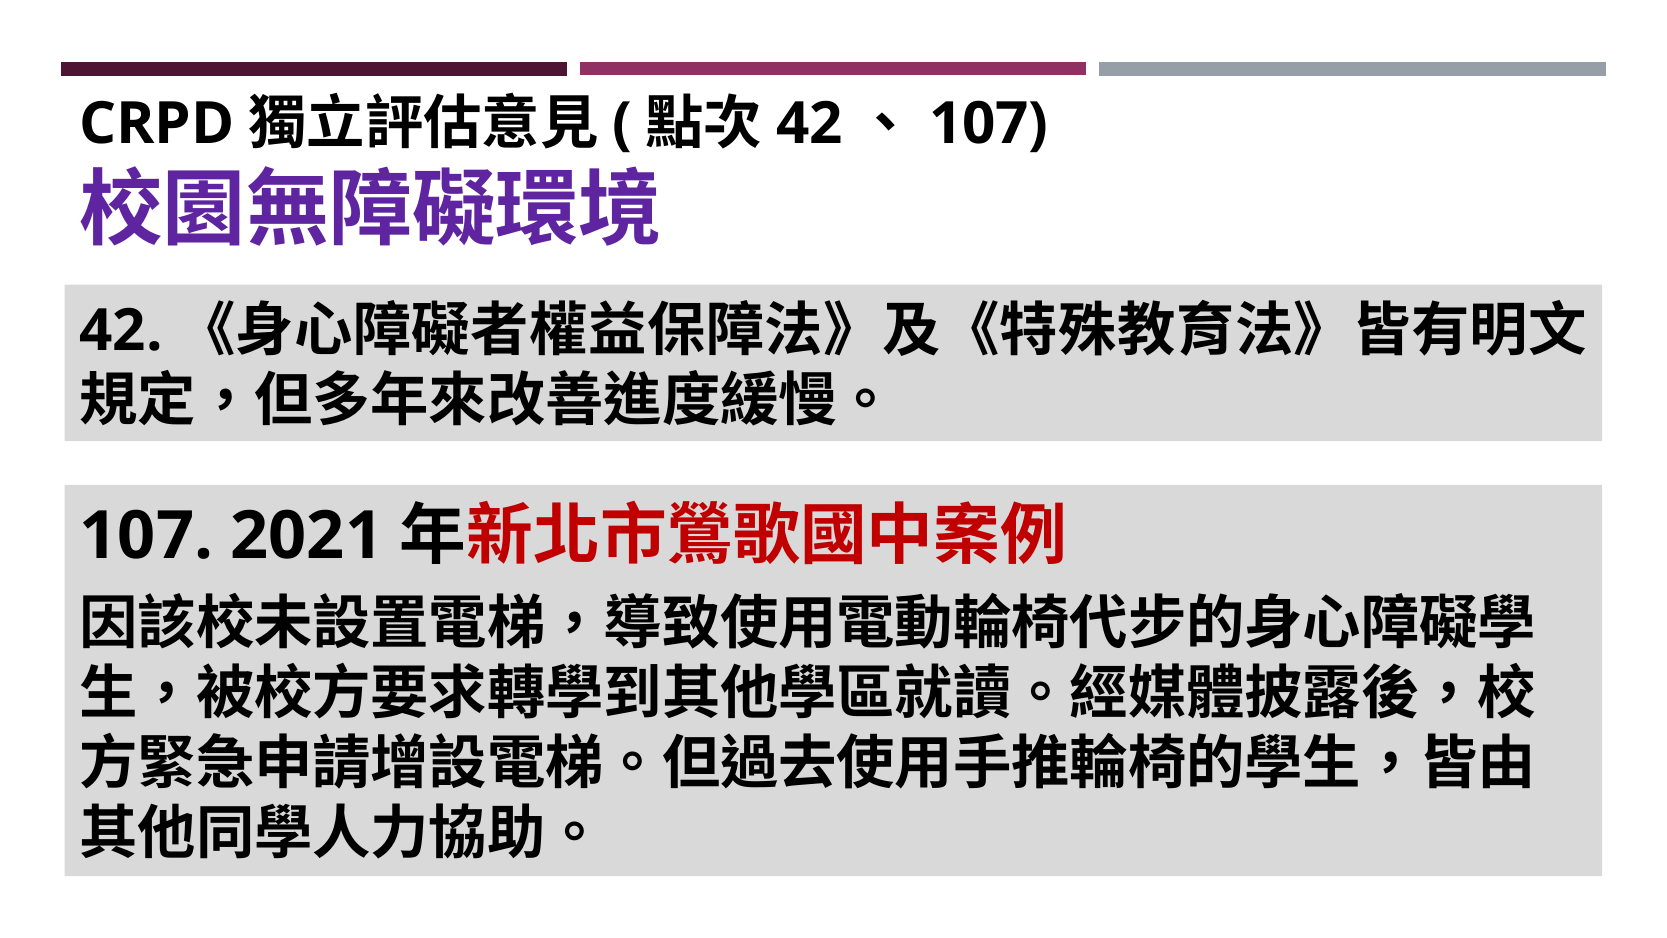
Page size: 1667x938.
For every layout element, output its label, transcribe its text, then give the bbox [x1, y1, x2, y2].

text_box CRPD獨立評估意見(點次42、107) 校園無障礙環境 [64, 76, 1603, 264]
text_box 42.《身心障礙者權益保障法》及《特殊教育法》皆有明文規定，但多年來改善進度緩慢。 [64, 284, 1603, 442]
text_box 107. 2021年新北市鶯歌國中案例 因該校未設置電梯，導致使用電動輪椅代步的身心障礙學生，被校方要求轉學到其他學區就讀。經媒體披露後，校方緊急申請增設電梯。但過去使用手推輪椅的學生，皆由其他同學人力協助。 [64, 484, 1603, 877]
